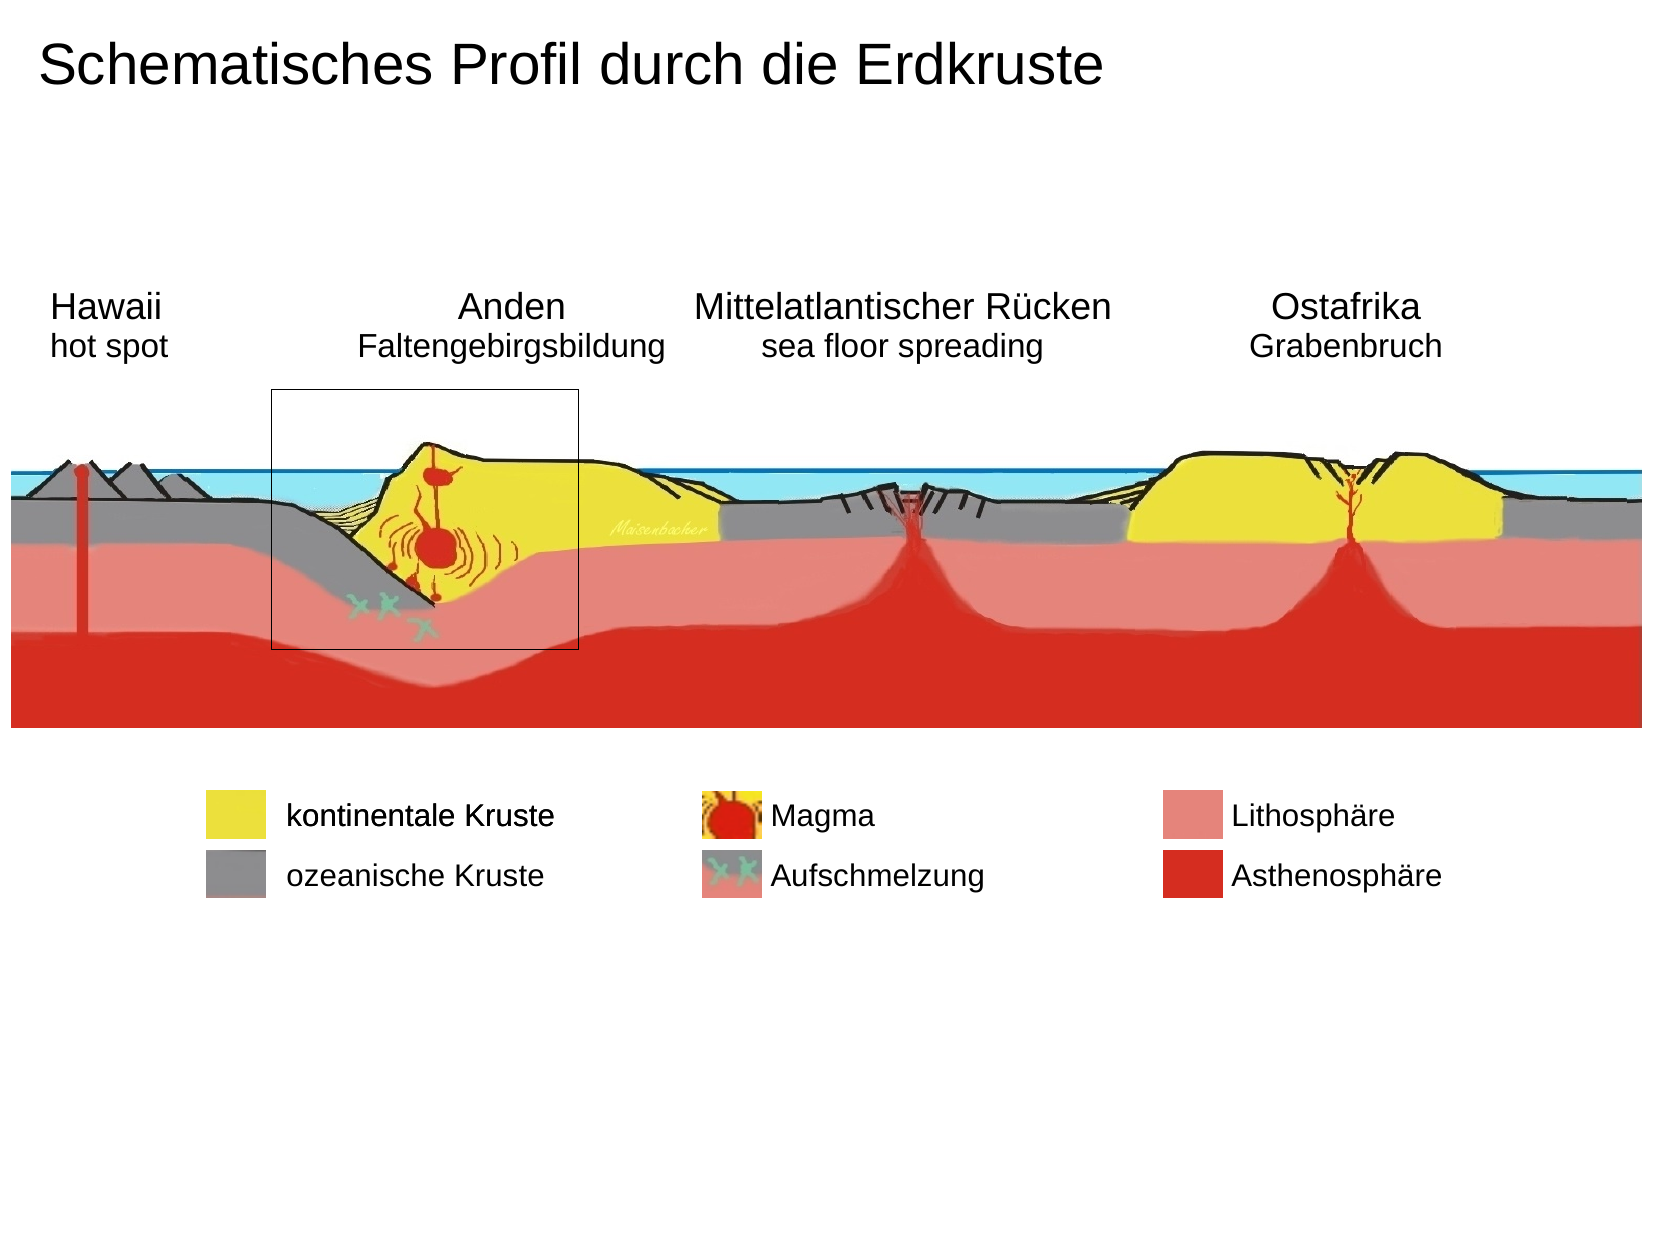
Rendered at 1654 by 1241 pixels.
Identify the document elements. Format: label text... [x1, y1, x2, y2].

text_box Magma [755, 791, 891, 841]
text_box kontinentale Kruste [271, 791, 571, 841]
picture [206, 850, 266, 898]
text_box Anden Faltengebirgsbildung [342, 277, 679, 373]
text_box Ostafrika Grabenbruch [1234, 277, 1458, 373]
picture [1163, 790, 1223, 839]
text_box ozeanische Kruste [271, 850, 561, 900]
picture [272, 390, 578, 649]
picture [11, 389, 1642, 728]
text_box Hawaii hot spot [35, 277, 184, 373]
picture [1163, 850, 1216, 898]
text_box Mittelatlantischer Rücken sea floor spreading [679, 277, 1127, 373]
picture [702, 850, 755, 898]
text_box Asthenosphäre [1216, 850, 1458, 900]
text_box Lithosphäre [1216, 791, 1411, 841]
text_box Schematisches Profil durch die Erdkruste [23, 24, 1122, 105]
picture [206, 790, 266, 839]
picture [702, 791, 755, 839]
text_box Aufschmelzung [755, 850, 1001, 900]
